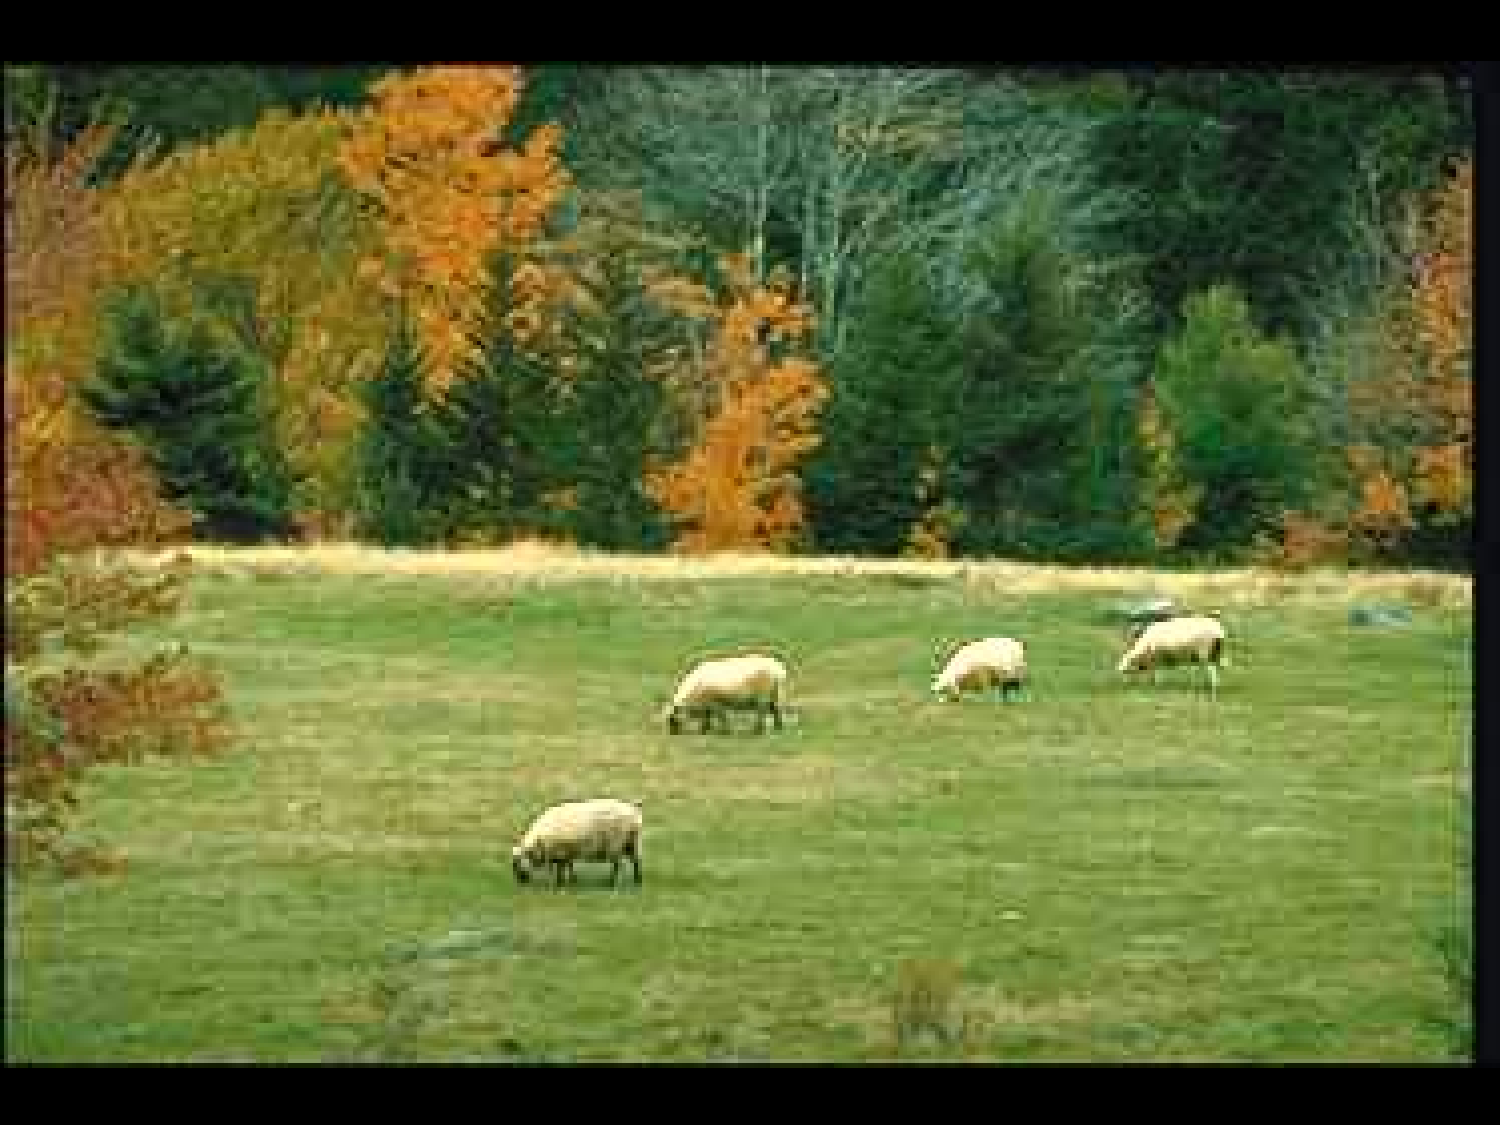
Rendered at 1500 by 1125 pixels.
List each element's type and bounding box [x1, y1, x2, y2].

picture [0, 61, 1500, 1068]
